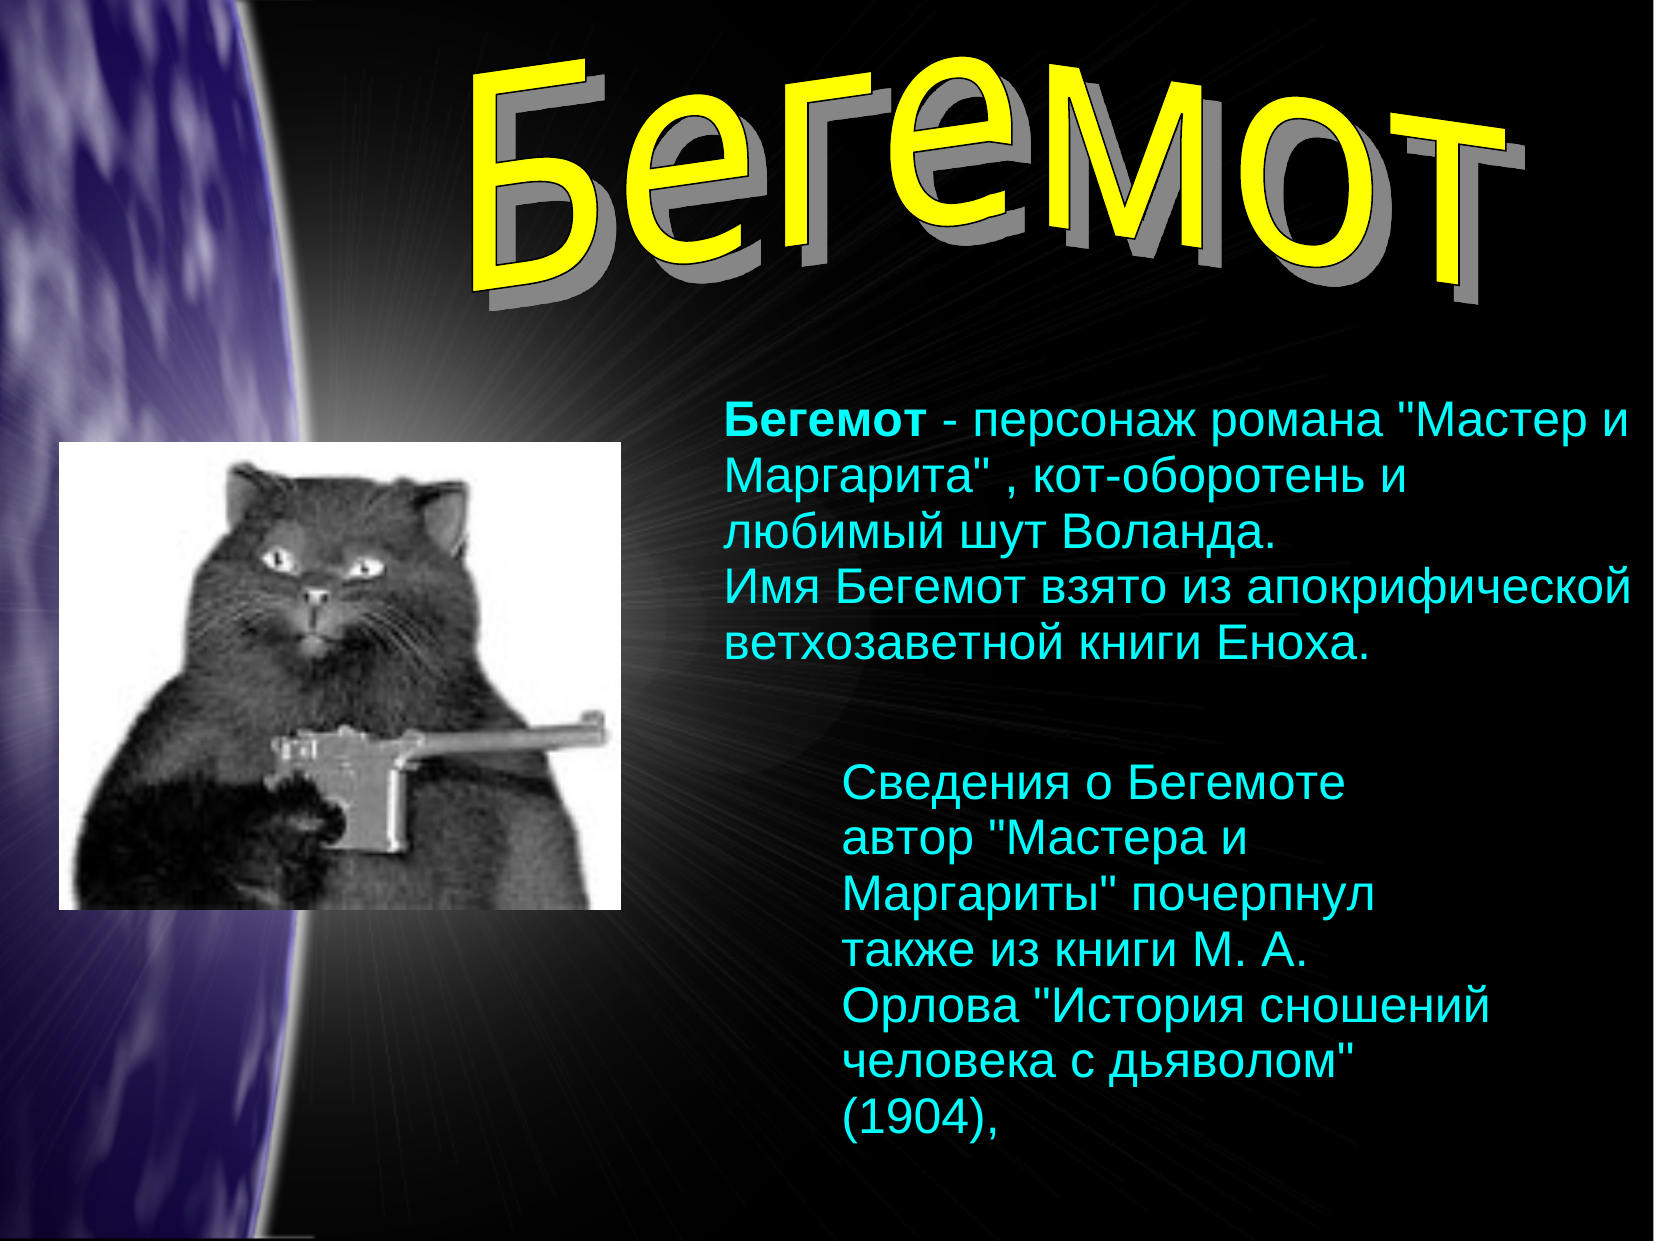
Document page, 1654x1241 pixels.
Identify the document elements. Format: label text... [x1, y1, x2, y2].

text_box Бегемот [1239, 95, 1373, 268]
text_box Бегемот [1048, 62, 1203, 249]
text_box Бегемот [472, 57, 598, 293]
text_box Бегемот [625, 93, 749, 265]
text_box Бегемот [1389, 111, 1506, 286]
picture [0, 0, 1654, 1241]
text_box Бегемот [784, 71, 872, 248]
text_box Бегемот [889, 55, 1012, 227]
text_box Сведения о Бегемоте автор "Мастера и Маргариты" почерпнул также из книги М. А. Орлова "История сношений человека с дьяволом" (1904), [826, 746, 1507, 1152]
text_box Бегемот - персонаж романа "Мастер и Маргарита" , кот-оборотень и любимый шут Воланда. Имя Бегемот взято из апокрифической ветхозаветной книги Еноха. [708, 384, 1654, 680]
